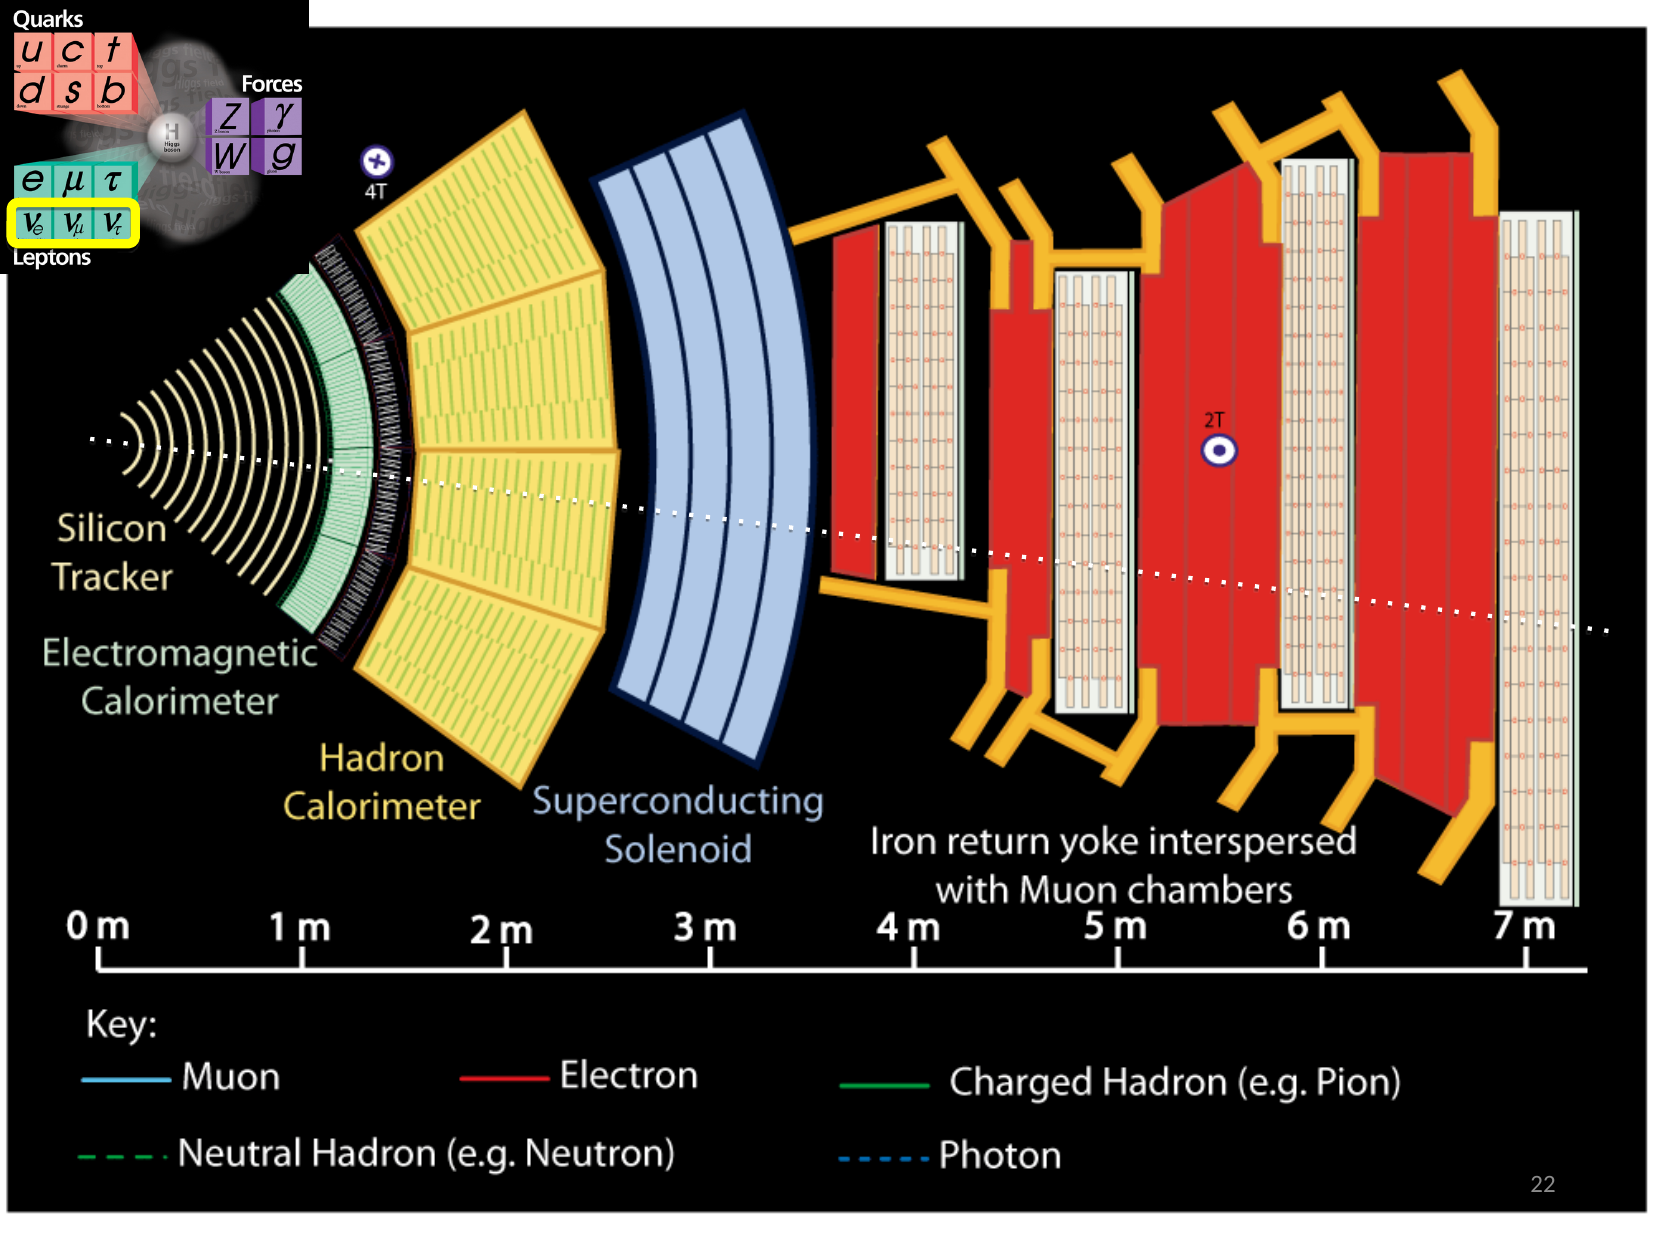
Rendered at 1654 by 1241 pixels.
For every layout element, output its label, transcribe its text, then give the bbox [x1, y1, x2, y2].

slide_number <numéro> [1185, 1149, 1571, 1216]
text_box [65, 1123, 702, 1188]
picture [0, 0, 1654, 1220]
text_box [830, 1126, 1093, 1193]
text_box [448, 1046, 724, 1110]
text_box [67, 1047, 297, 1110]
text_box [828, 1045, 1420, 1117]
